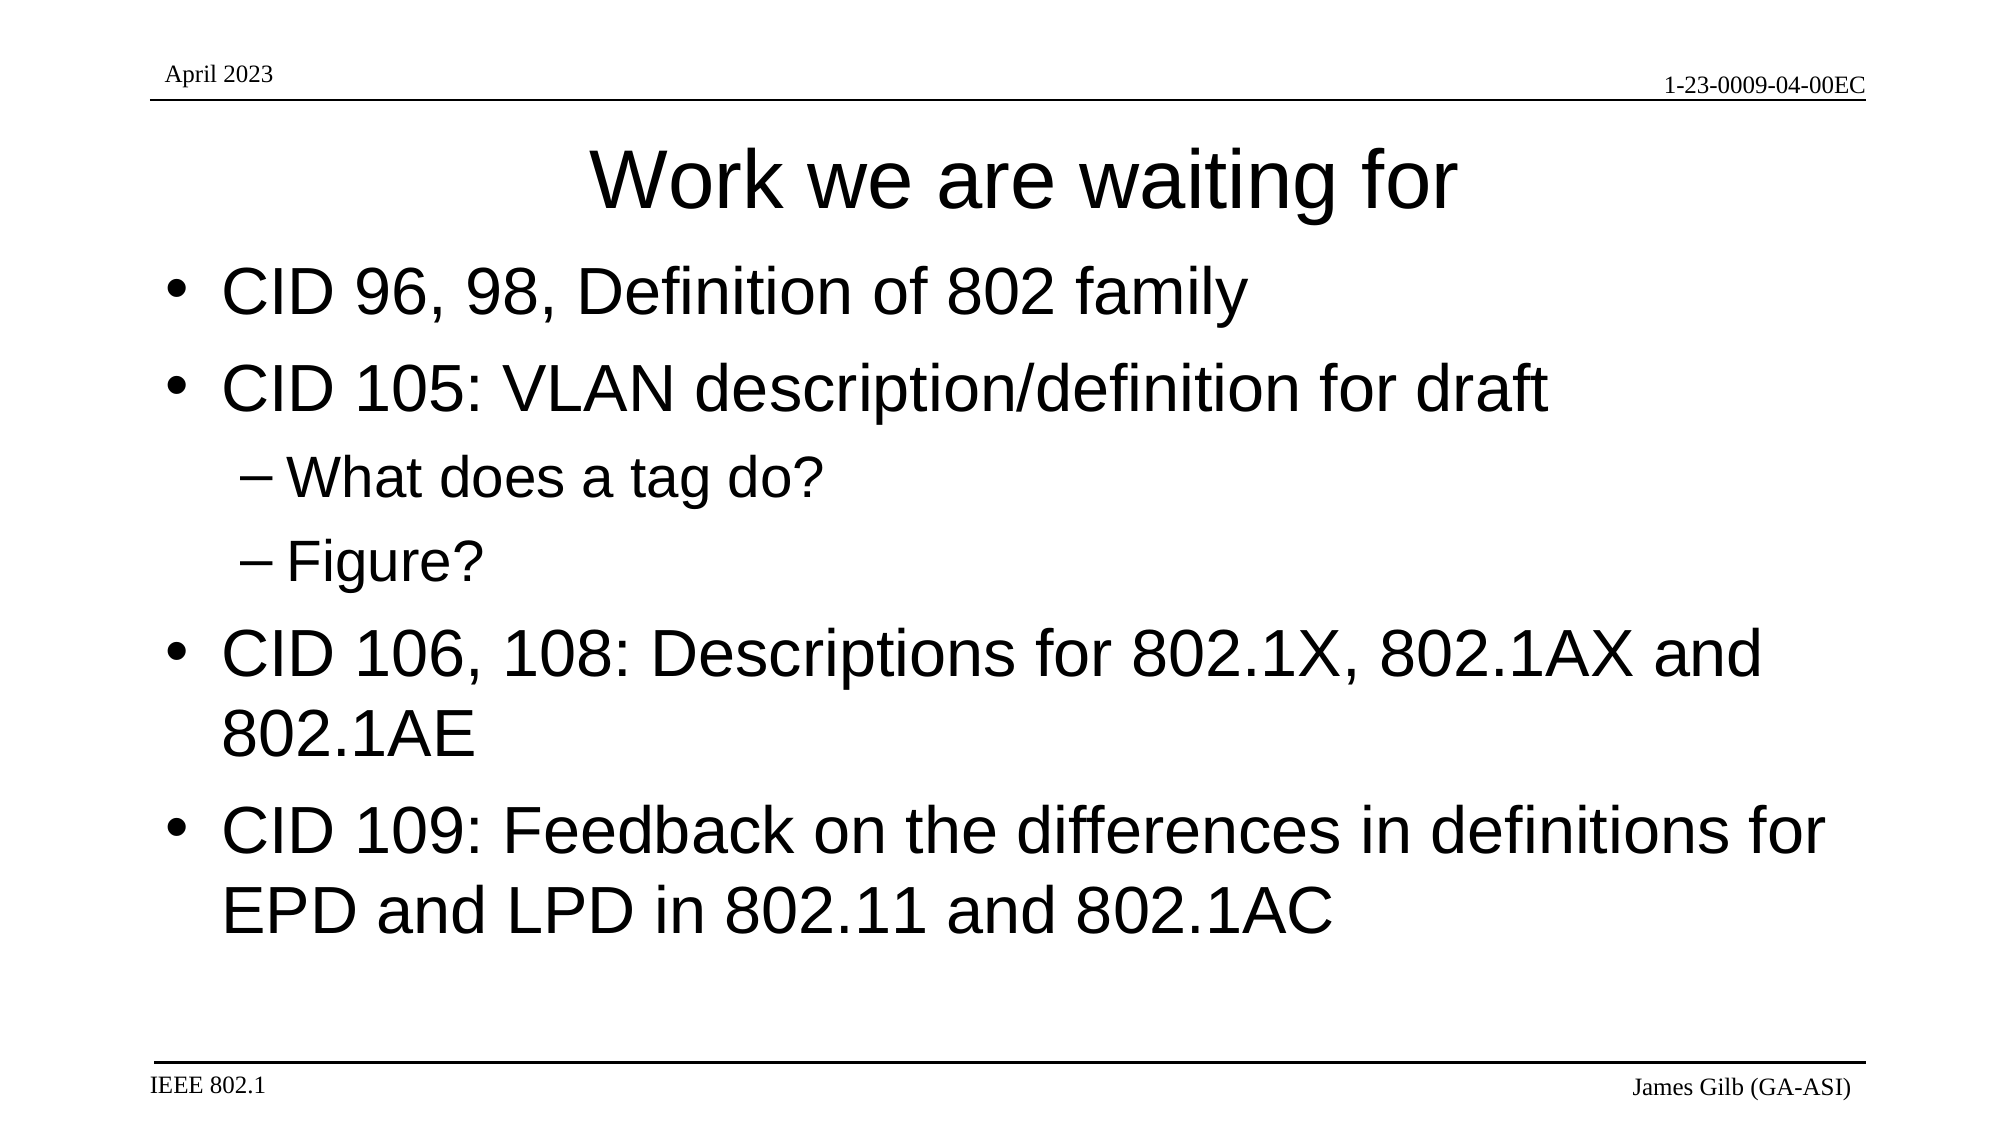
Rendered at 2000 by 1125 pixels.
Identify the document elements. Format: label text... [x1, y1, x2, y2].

list CID 96, 98, Definition of 802 family CID 105: VLAN description/definition for draft What does a tag do? Figure? CID 106, 108: Descriptions for 802.1X, 802.1AX and 802.1AE CID 109: Feedback on the differences in definitions for EPD and LPD in 802.11 and 802.1AC [149, 239, 1900, 1051]
title Work we are waiting for [149, 112, 1900, 238]
